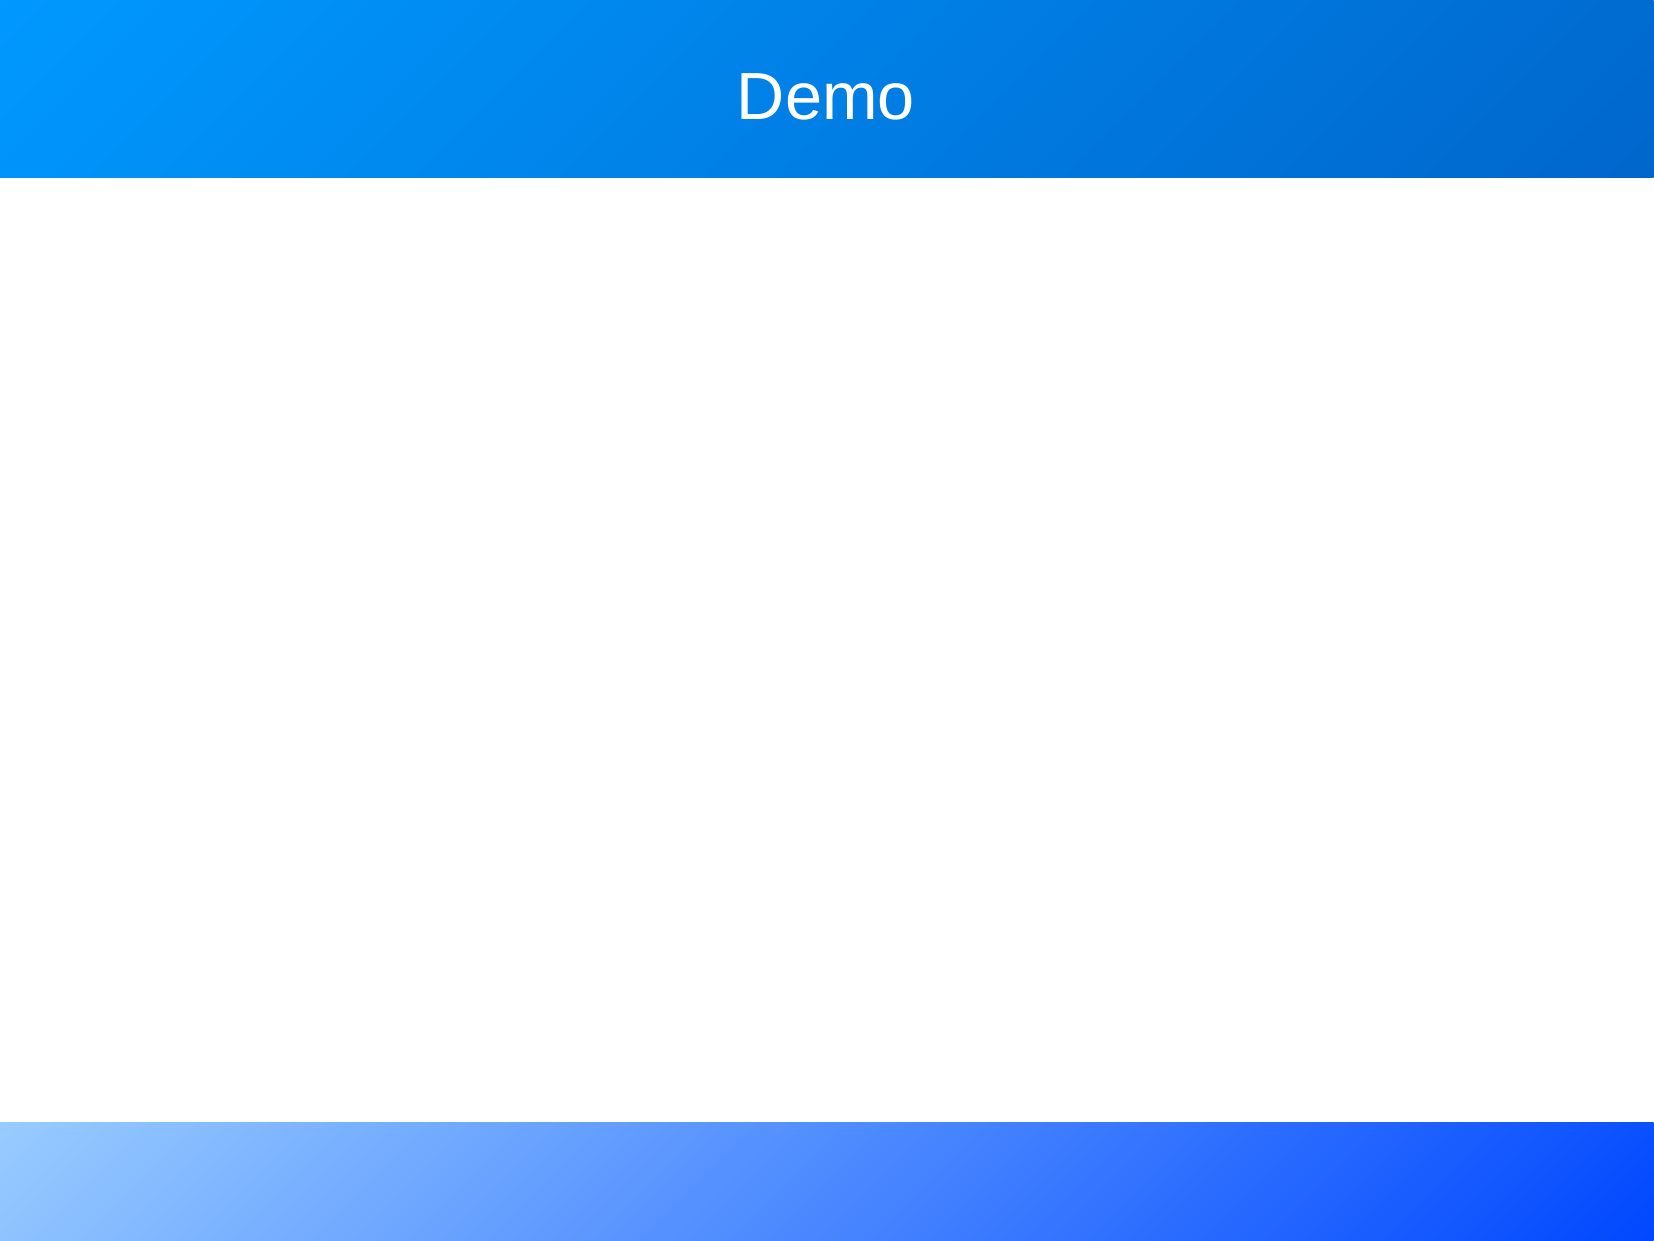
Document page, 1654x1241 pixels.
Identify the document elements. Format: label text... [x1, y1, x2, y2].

title Demo [162, 59, 1489, 148]
